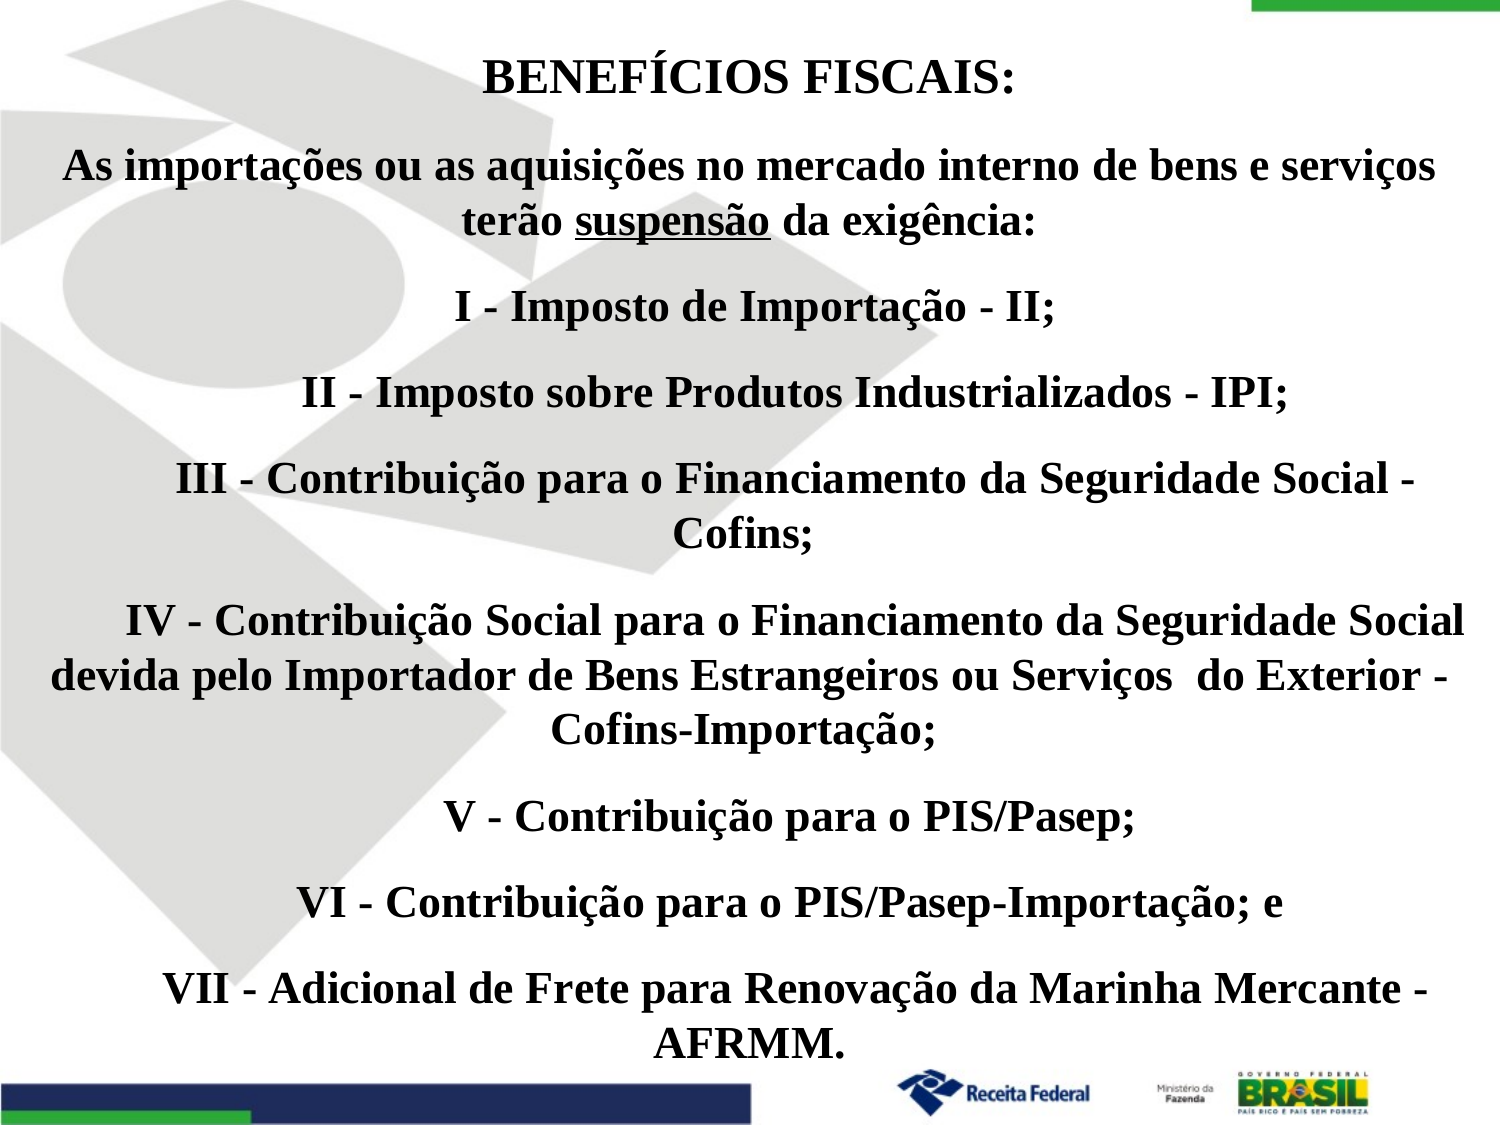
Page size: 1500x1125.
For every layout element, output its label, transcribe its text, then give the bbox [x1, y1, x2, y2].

text_box BENEFÍCIOS FISCAIS: As importações ou as aquisições no mercado interno de bens e serviços terão suspensão da exigência: I - Imposto de Importação - II; II - Imposto sobre Produtos Industrializados - IPI; III - Contribuição para o Financiamento da Seguridade Social - Cofins; IV - Contribuição Social para o Financiamento da Seguridade Social devida pelo Importador de Bens Estrangeiros ou Serviços do Exterior - Cofins-Importação; V - Contribuição para o PIS/Pasep; VI - Contribuição para o PIS/Pasep-Importação; e VII - Adicional de Frete para Renovação da Marinha Mercante - AFRMM. [11, 35, 1489, 1076]
picture [0, 0, 1500, 1125]
